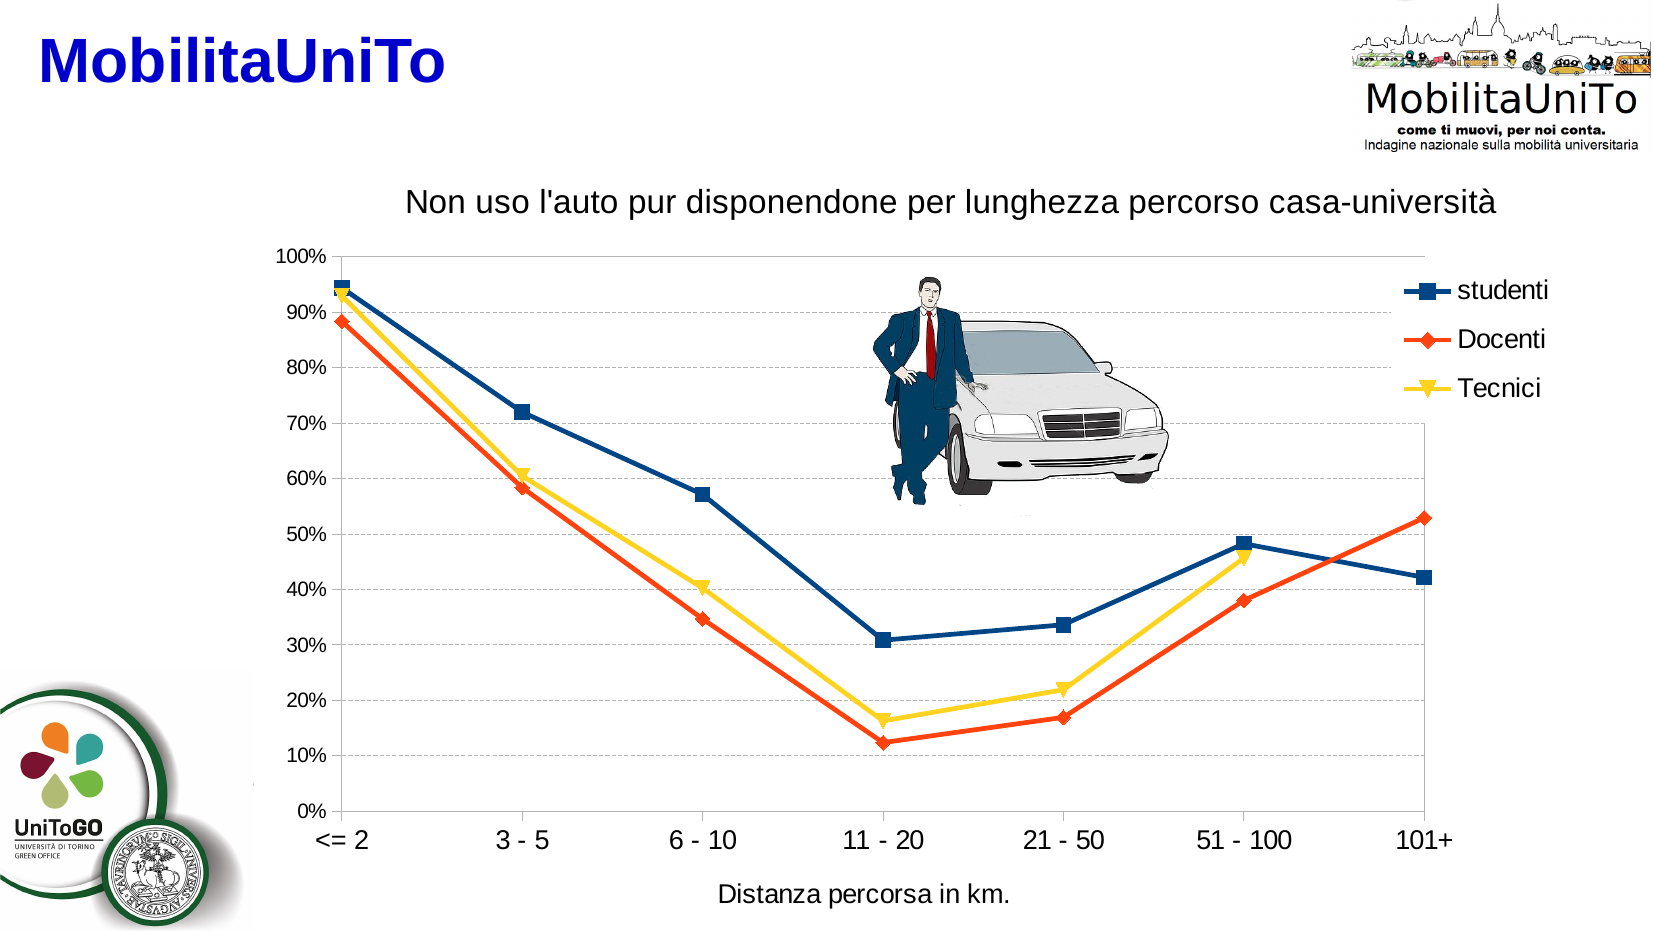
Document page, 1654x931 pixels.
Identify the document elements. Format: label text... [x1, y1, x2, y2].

picture [0, 670, 247, 931]
chart [247, 149, 1654, 931]
picture [873, 277, 1169, 518]
picture [1349, 0, 1654, 149]
text_box MobilitaUniTo [23, 18, 471, 103]
